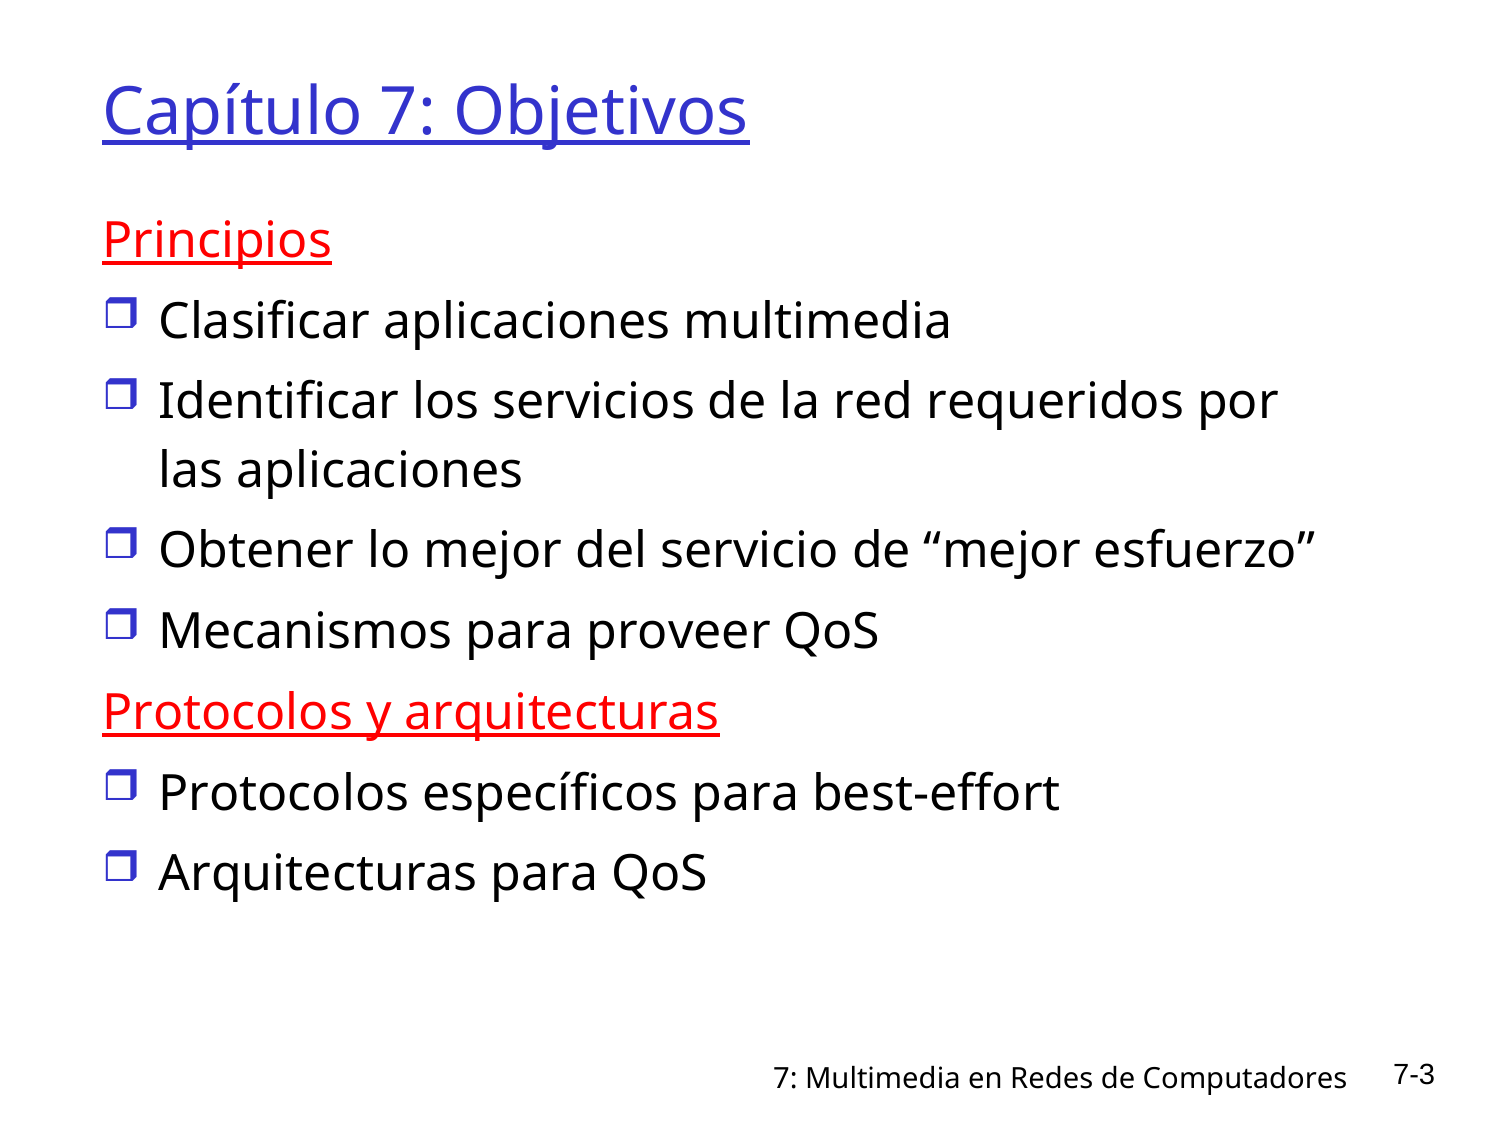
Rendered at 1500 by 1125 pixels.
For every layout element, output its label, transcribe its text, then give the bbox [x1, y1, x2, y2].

list Principios Clasificar aplicaciones multimedia Identificar los servicios de la red requeridos por las aplicaciones Obtener lo mejor del servicio de “mejor esfuerzo” Mecanismos para proveer QoS Protocolos y arquitecturas Protocolos específicos para best-effort Arquitecturas para QoS [87, 196, 1363, 1017]
title Capítulo 7: Objetivos [87, 29, 1363, 189]
